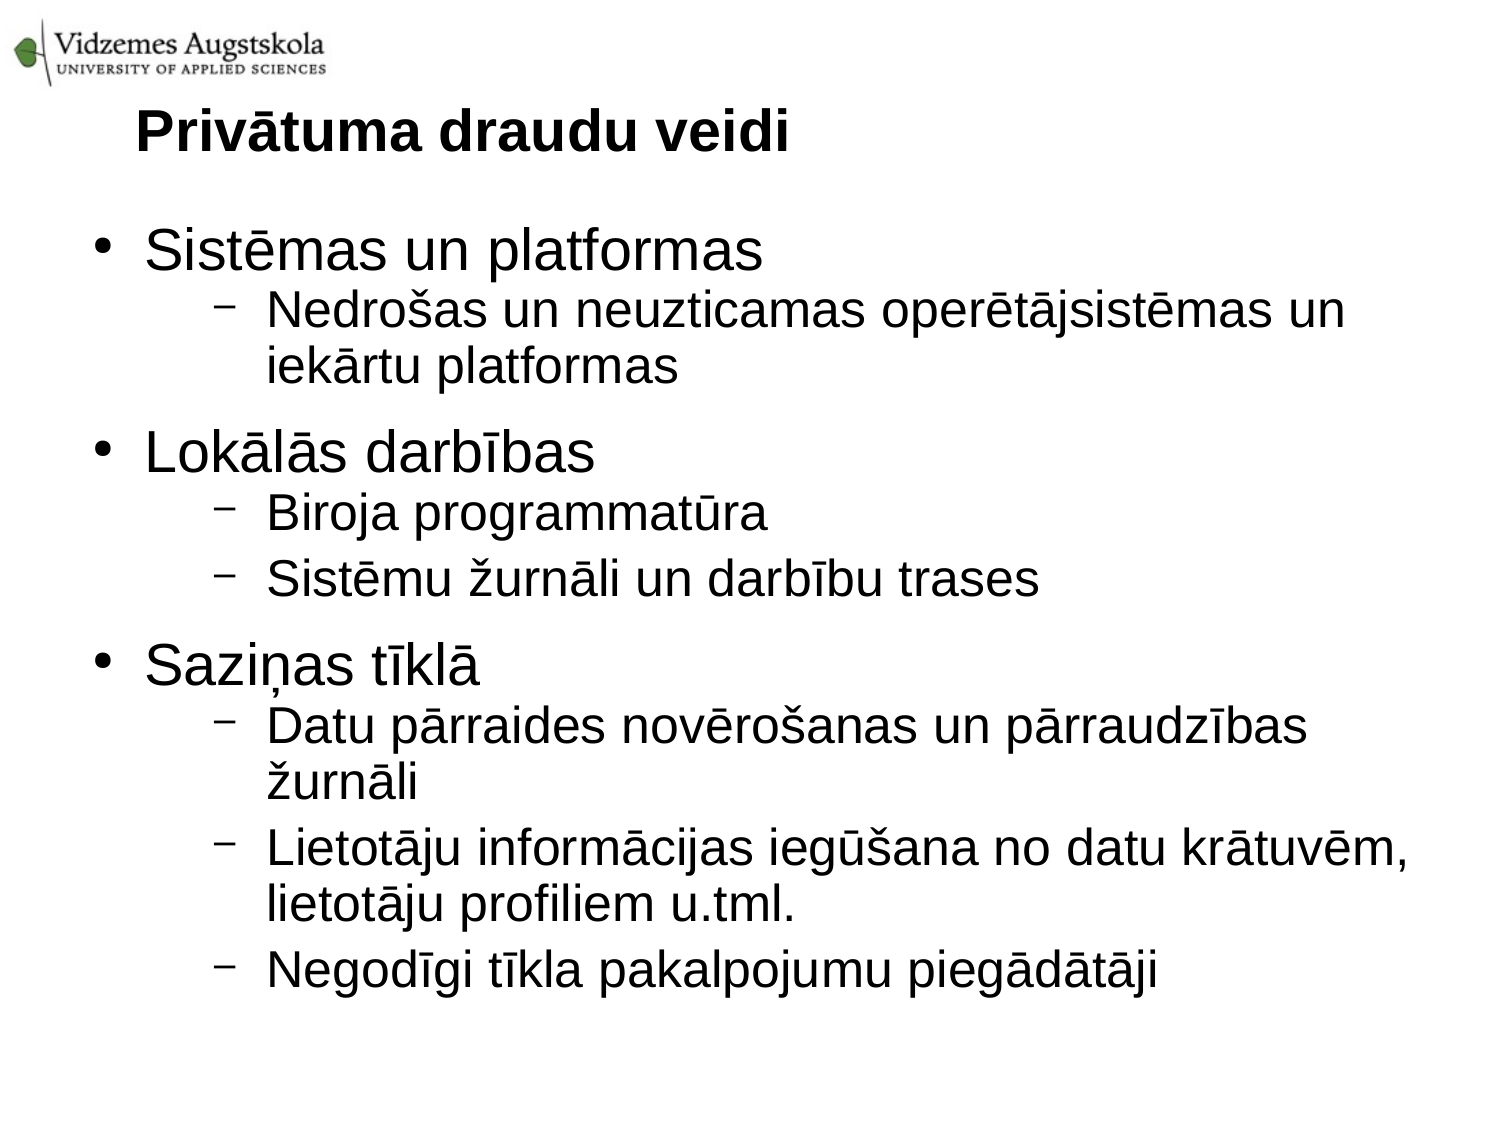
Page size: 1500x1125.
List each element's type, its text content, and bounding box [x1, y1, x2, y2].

title Privātuma draudu veidi [85, 87, 1372, 177]
picture [5, 2, 334, 102]
list Sistēmas un platformas Nedrošas un neuzticamas operētājsistēmas un iekārtu platformas Lokālās darbības Biroja programmatūra Sistēmu žurnāli un darbību trases Saziņas tīklā Datu pārraides novērošanas un pārraudzības žurnāli Lietotāju informācijas iegūšana no datu krātuvēm, lietotāju profiliem u.tml. Negodīgi tīkla pakalpojumu piegādātāji [74, 214, 1424, 1004]
